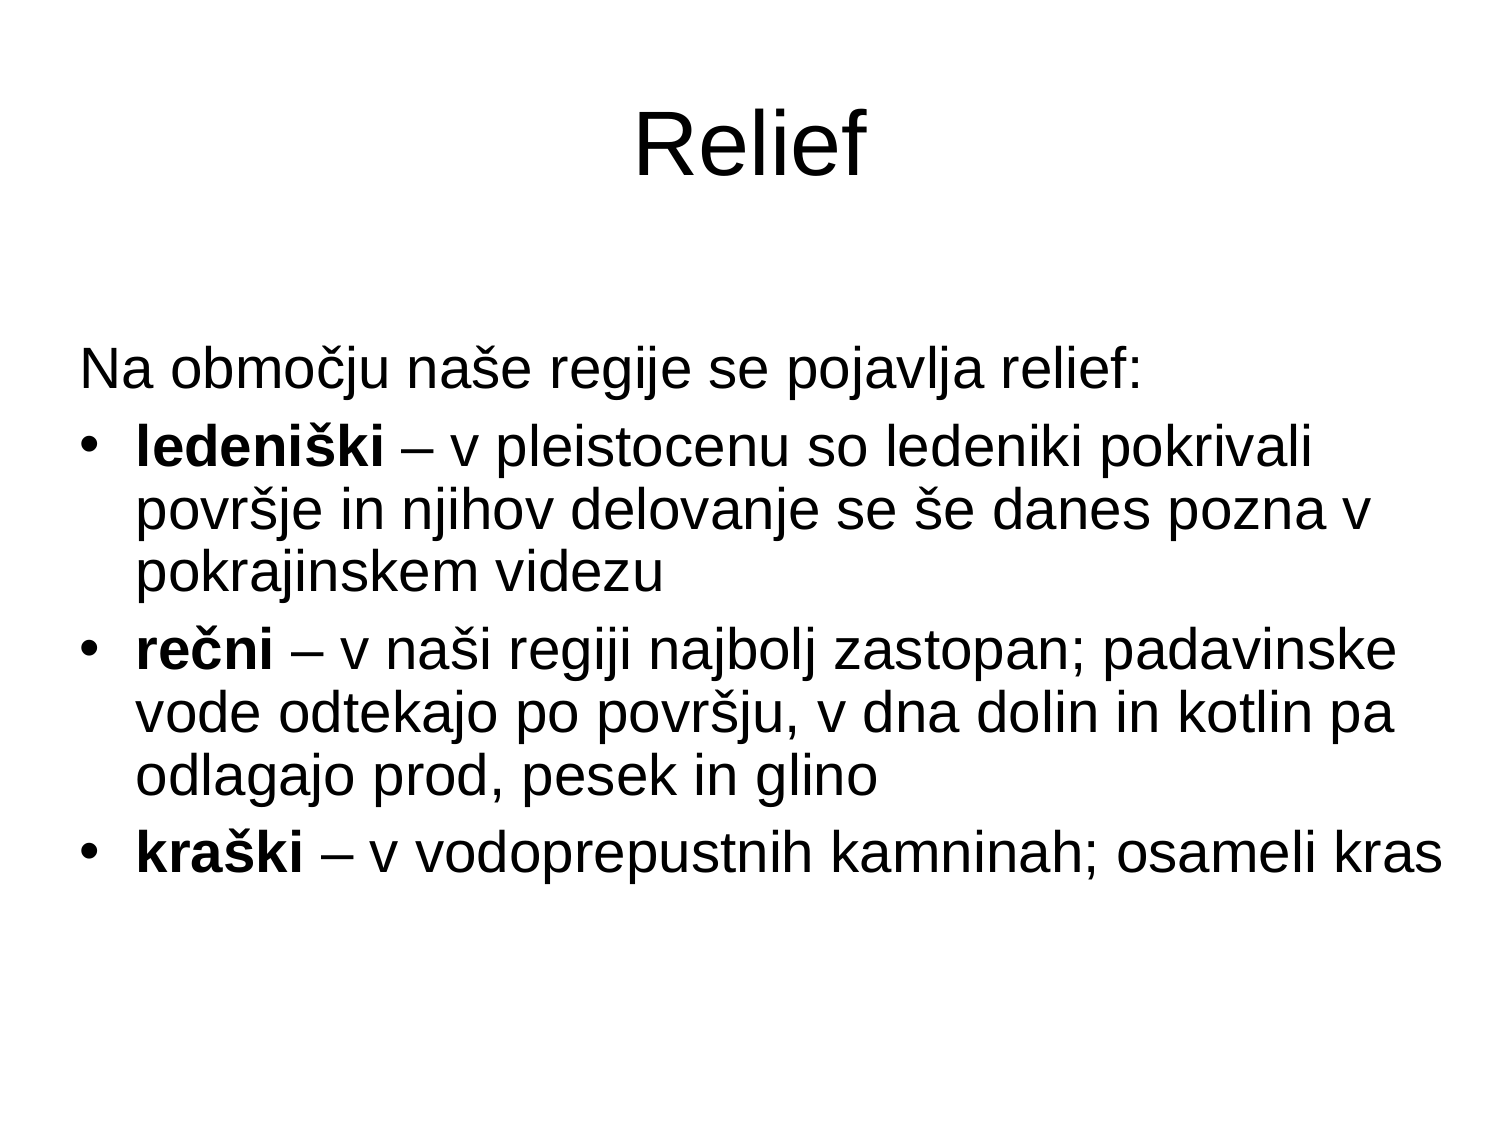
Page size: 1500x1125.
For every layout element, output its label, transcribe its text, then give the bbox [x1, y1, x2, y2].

list Na območju naše regije se pojavlja relief: ledeniški – v pleistocenu so ledeniki pokrivali površje in njihov delovanje se še danes pozna v pokrajinskem videzu rečni – v naši regiji najbolj zastopan; padavinske vode odtekajo po površju, v dna dolin in kotlin pa odlagajo prod, pesek in glino kraški – v vodoprepustnih kamninah; osameli kras [64, 331, 1469, 1007]
title Relief [75, 45, 1426, 233]
